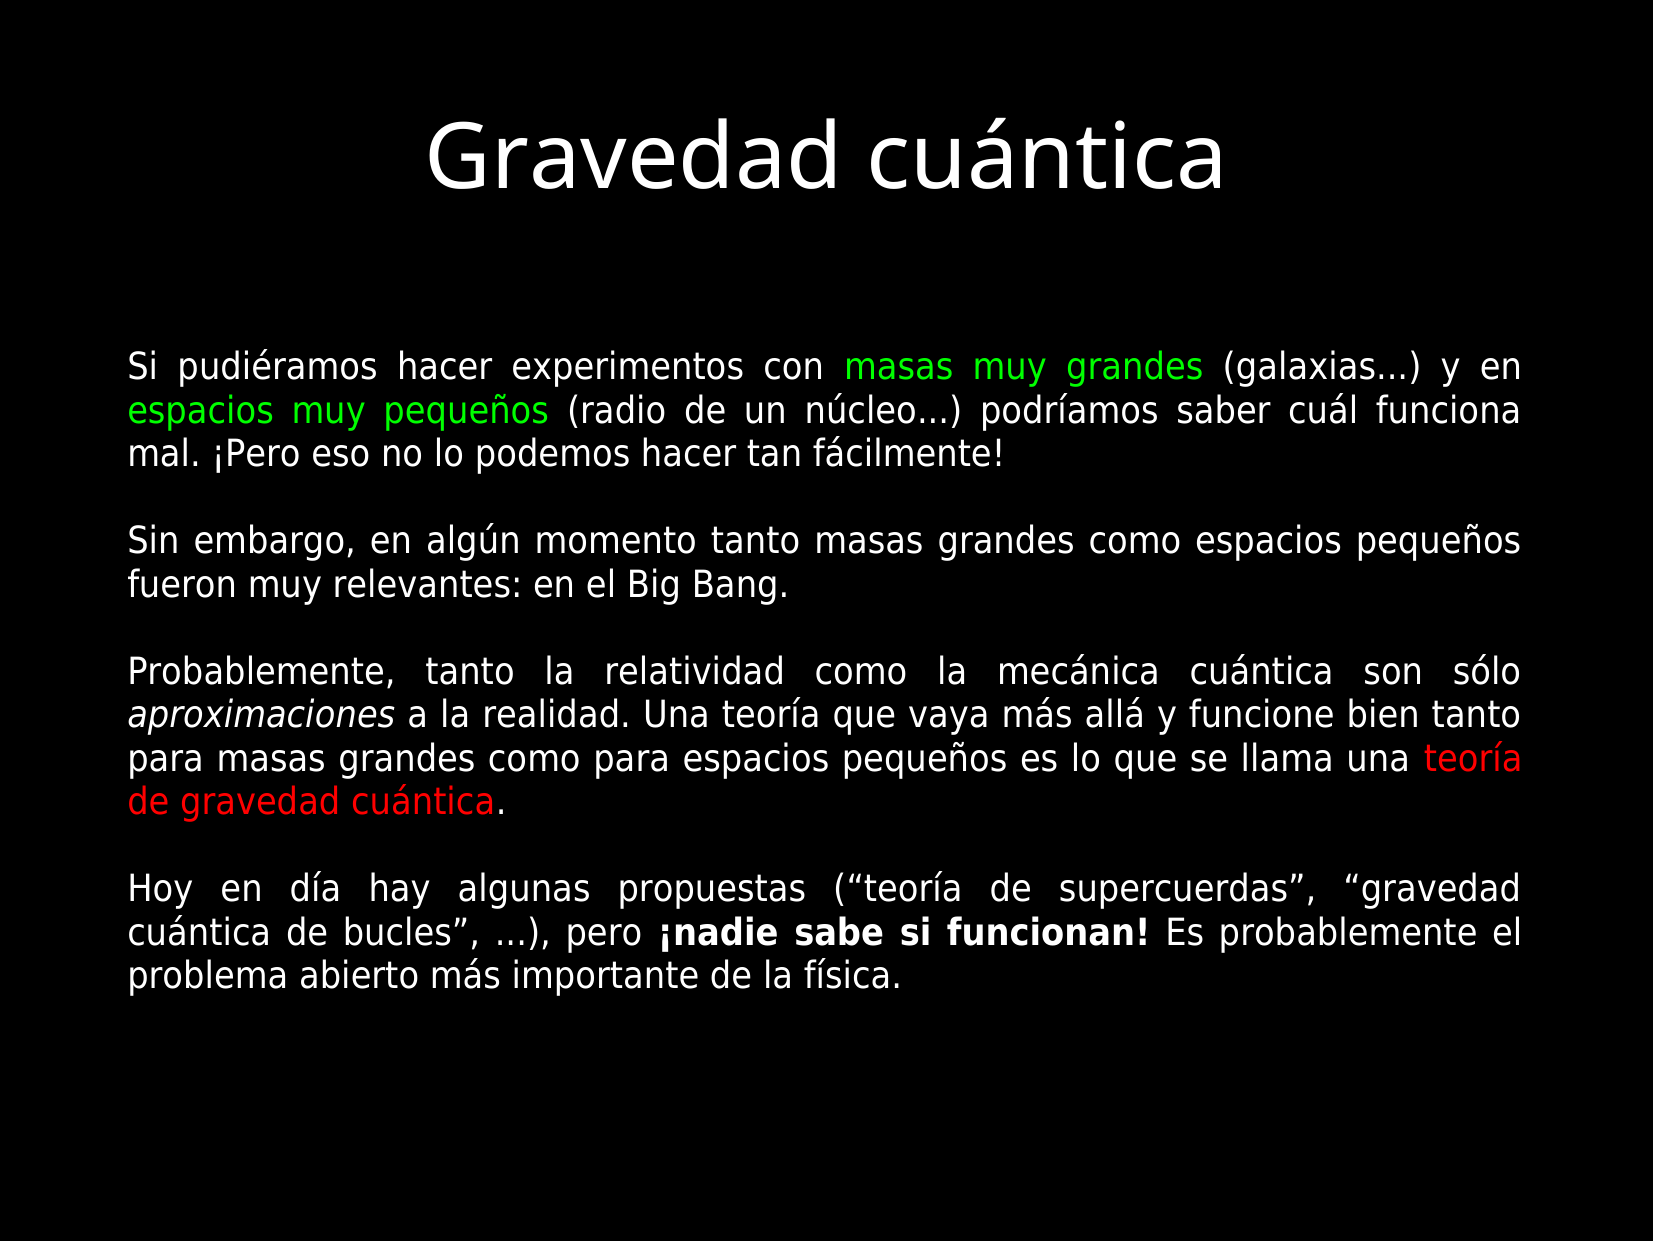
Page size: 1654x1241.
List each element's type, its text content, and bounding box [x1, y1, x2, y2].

title Gravedad cuántica [82, 56, 1571, 250]
text_box Si pudiéramos hacer experimentos con masas muy grandes (galaxias...) y en espacios muy pequeños (radio de un núcleo...) podríamos saber cuál funciona mal. ¡Pero eso no lo podemos hacer tan fácilmente! Sin embargo, en algún momento tanto masas grandes como espacios pequeños fueron muy relevantes: en el Big Bang. Probablemente, tanto la relatividad como la mecánica cuántica son sólo aproximaciones a la realidad. Una teoría que vaya más allá y funcione bien tanto para masas grandes como para espacios pequeños es lo que se llama una teoría de gravedad cuántica. Hoy en día hay algunas propuestas (“teoría de supercuerdas”, “gravedad cuántica de bucles”, ...), pero ¡nadie sabe si funcionan! Es probablemente el problema abierto más importante de la física. [112, 337, 1538, 1006]
